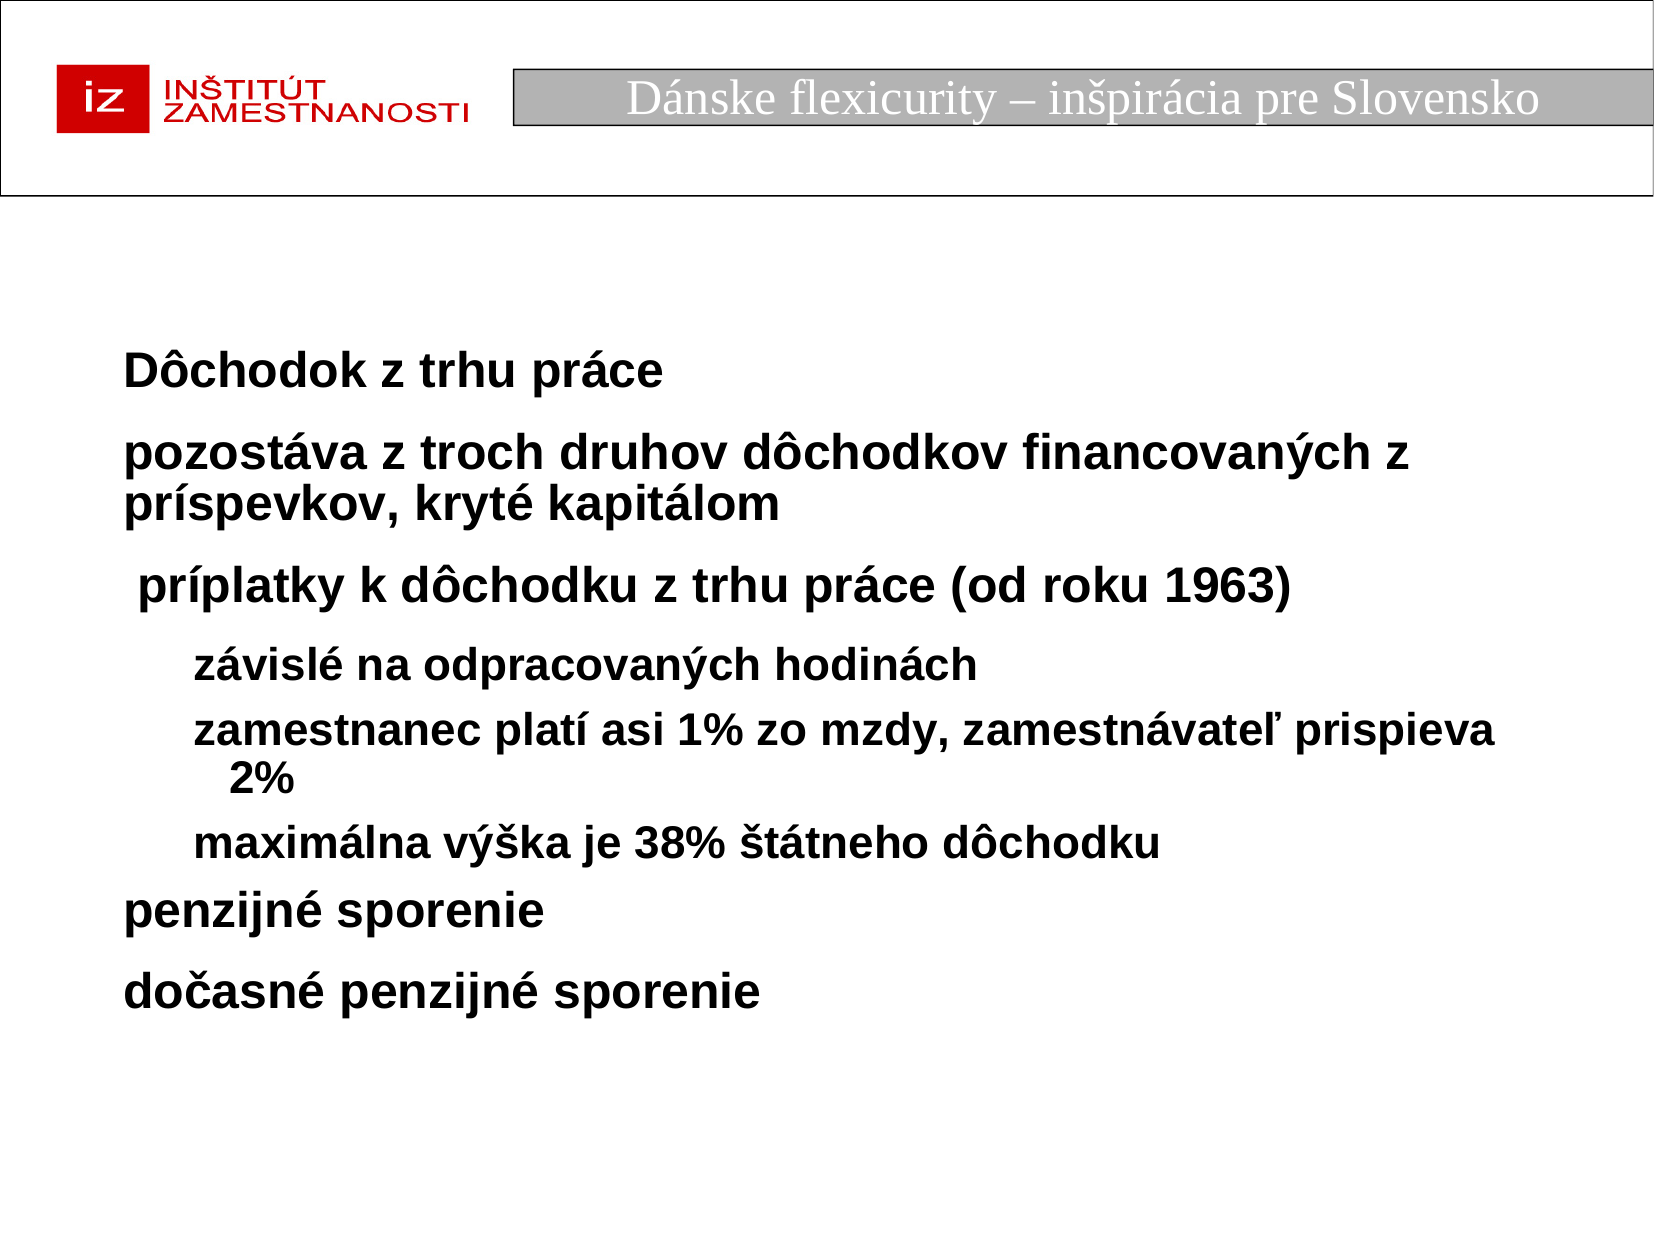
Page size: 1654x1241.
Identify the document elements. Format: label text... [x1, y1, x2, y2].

text_box Dánske flexicurity – inšpirácia pre Slovensko [513, 69, 1654, 126]
list Dôchodok z trhu práce pozostáva z troch druhov dôchodkov financovaných z príspevkov, kryté kapitálom príplatky k dôchodku z trhu práce (od roku 1963) závislé na odpracovaných hodinách zamestnanec platí asi 1% zo mzdy, zamestnávateľ prispieva 2% maximálna výška je 38% štátneho dôchodku penzijné sporenie dočasné penzijné sporenie [123, 346, 1536, 1214]
text_box [0, 0, 1654, 196]
picture [5, 5, 518, 190]
